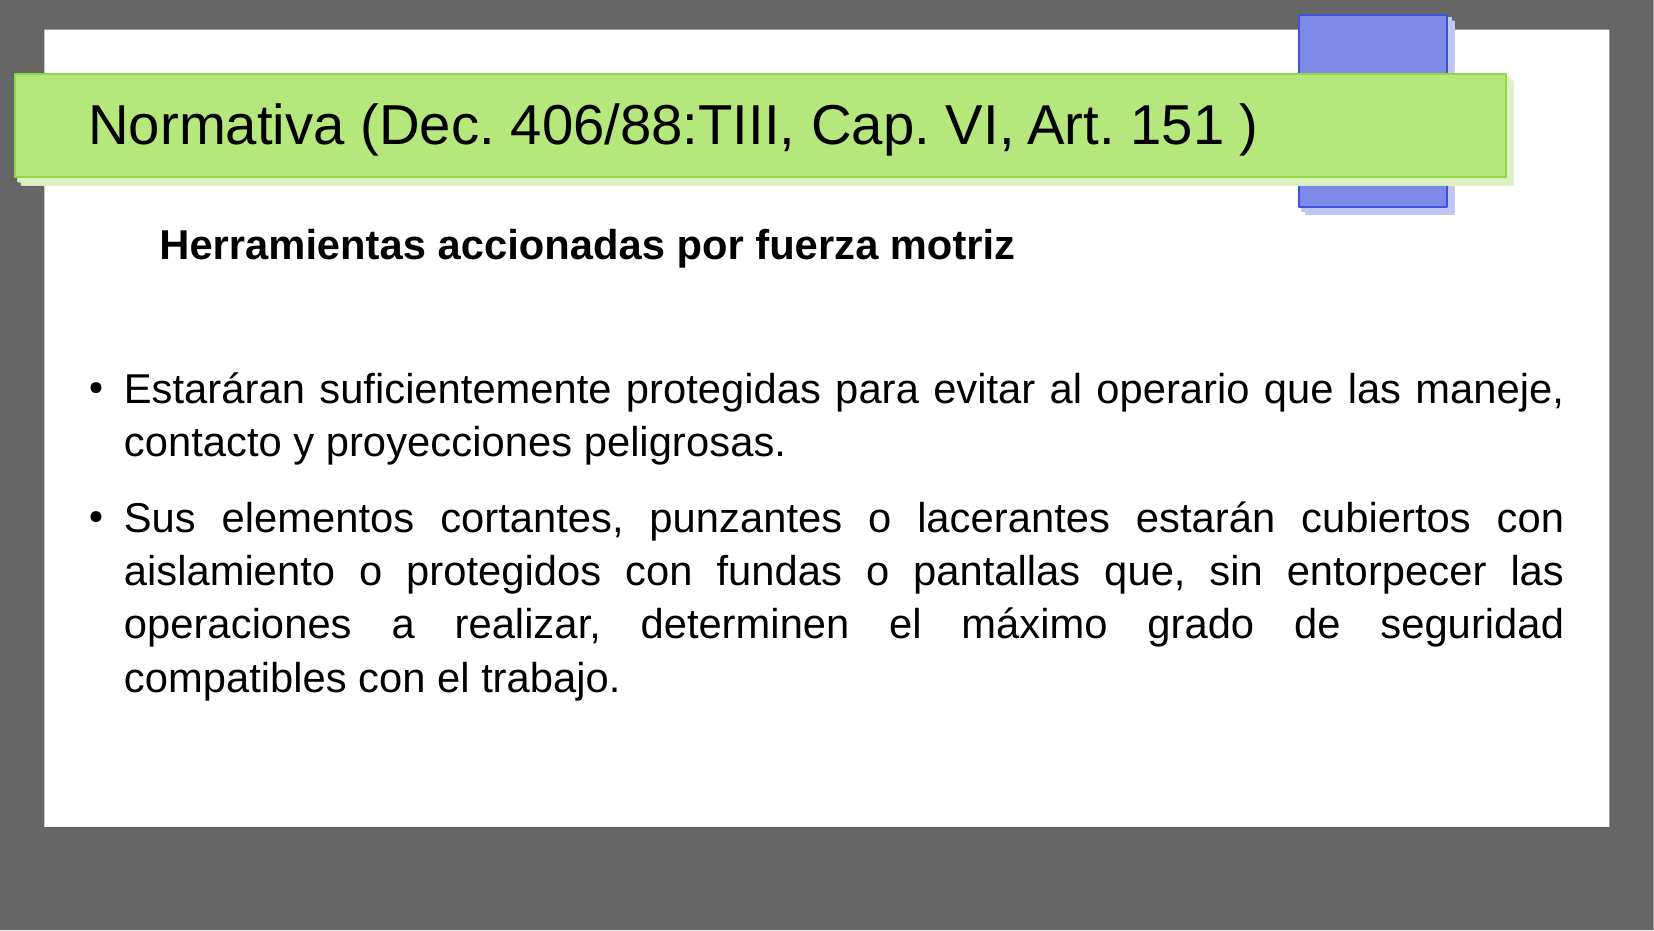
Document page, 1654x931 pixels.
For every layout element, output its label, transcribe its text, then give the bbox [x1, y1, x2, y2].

list Herramientas accionadas por fuerza motriz Estaráran suficientemente protegidas para evitar al operario que las maneje, contacto y proyecciones peligrosas. Sus elementos cortantes, punzantes o lacerantes estarán cubiertos con aislamiento o protegidos con fundas o pantallas que, sin entorpecer las operaciones a realizar, determinen el máximo grado de seguridad compatibles con el trabajo. [88, 221, 1565, 813]
title Normativa (Dec. 406/88:TIII, Cap. VI, Art. 151 ) [88, 73, 1506, 178]
